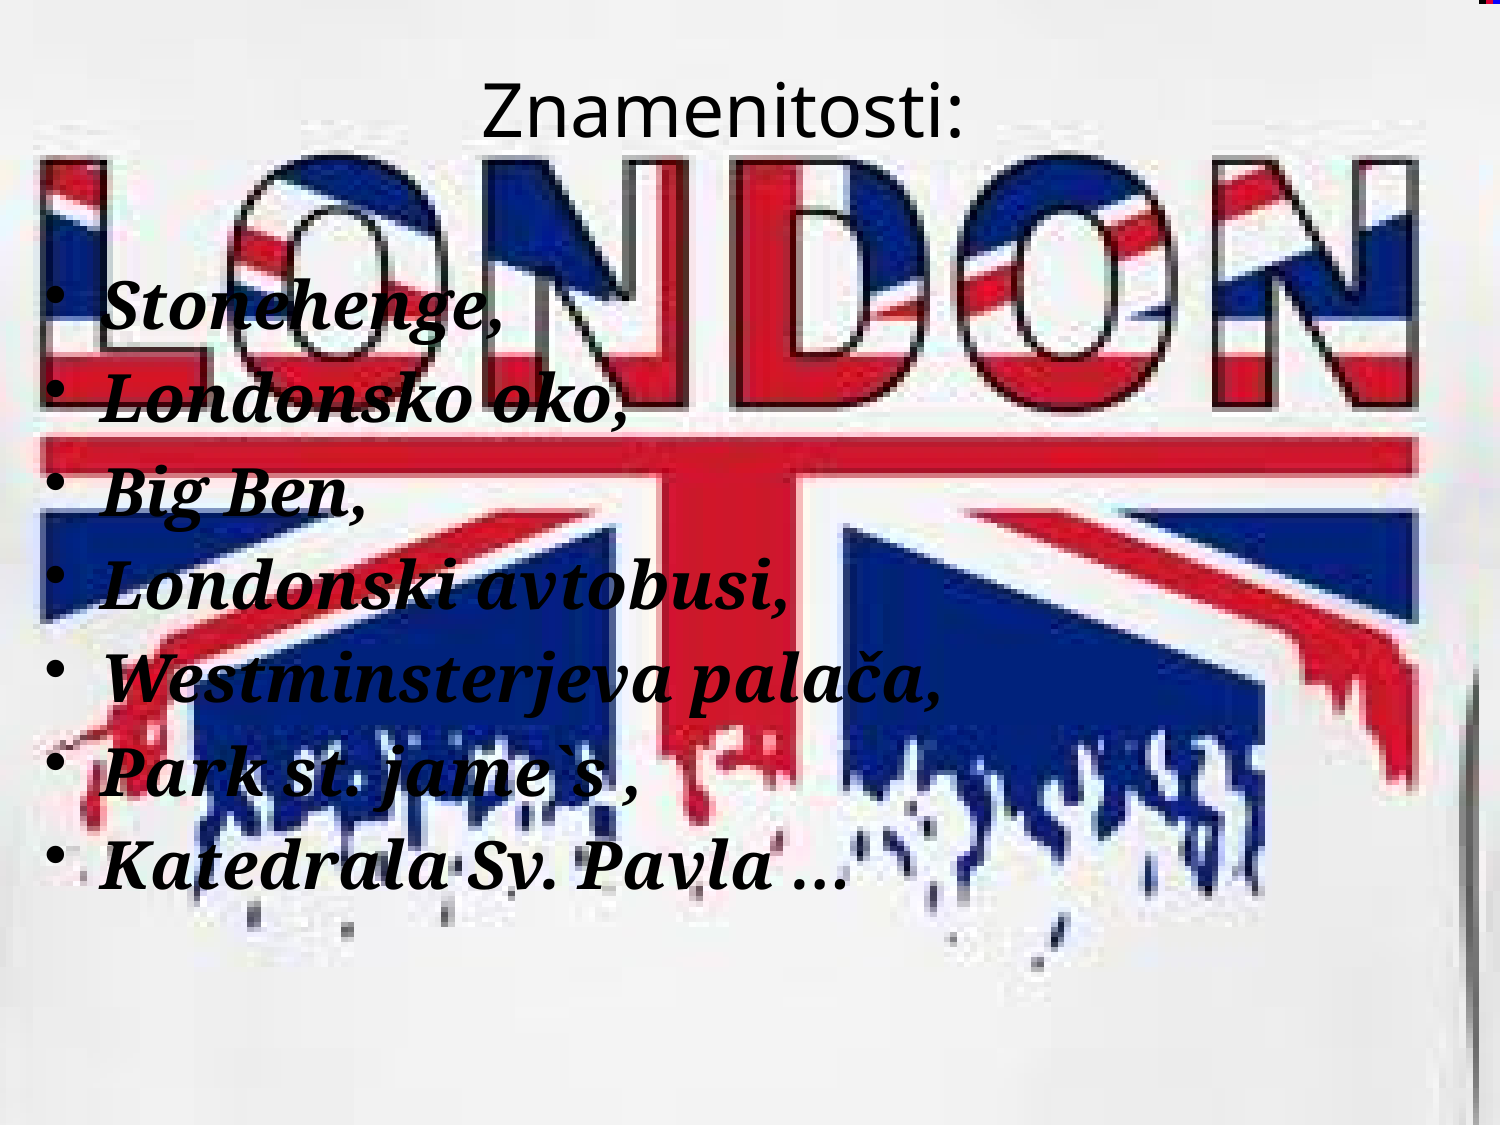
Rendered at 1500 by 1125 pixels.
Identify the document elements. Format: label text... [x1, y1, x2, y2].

list Stonehenge, Londonsko oko, Big Ben, Londonski avtobusi, Westminsterjeva palača, Park st. jame`s , Katedrala Sv. Pavla … [29, 255, 1380, 998]
text_box Znamenitosti: [466, 54, 887, 180]
picture [0, 0, 1500, 1125]
